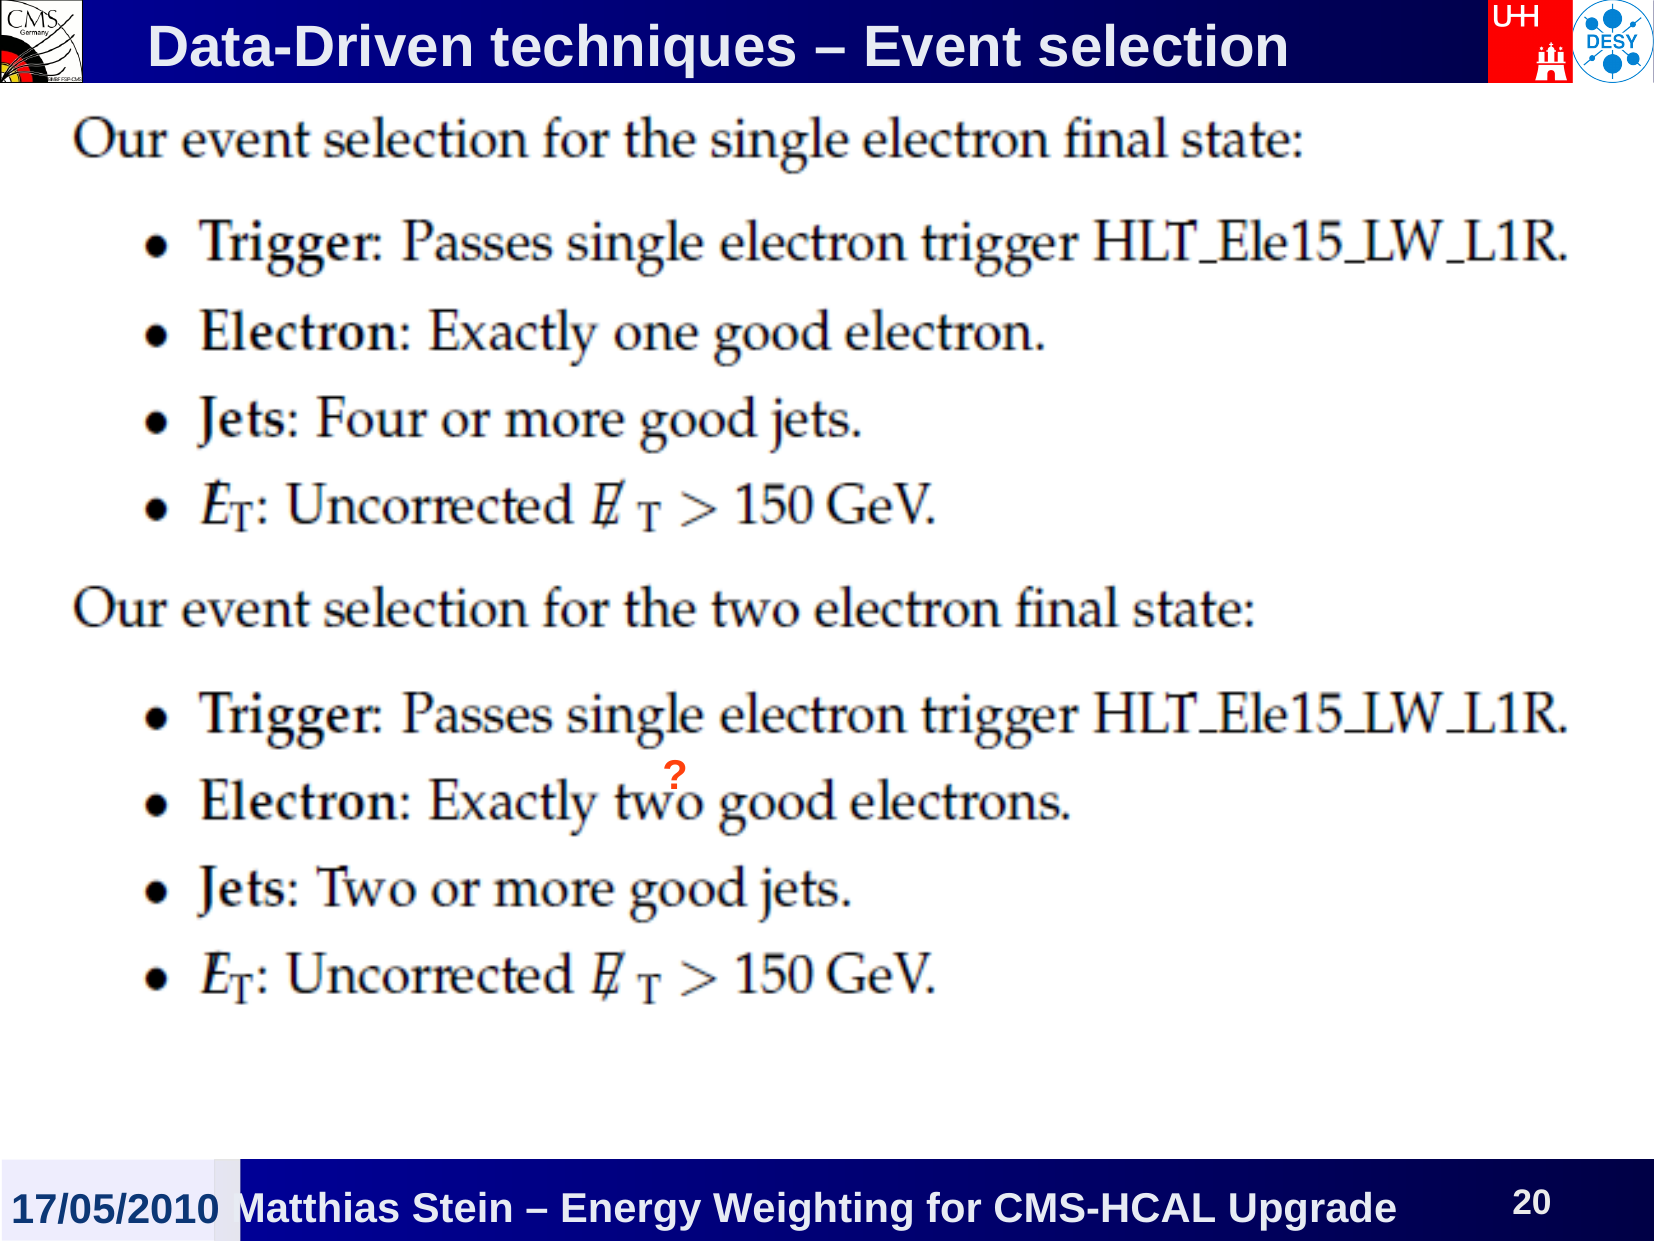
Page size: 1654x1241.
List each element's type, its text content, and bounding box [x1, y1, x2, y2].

picture [0, 0, 83, 83]
text_box ? [647, 738, 701, 806]
picture [1488, 0, 1654, 83]
title Data-Driven techniques – Event selection [147, 4, 1477, 78]
picture [37, 112, 1613, 1013]
